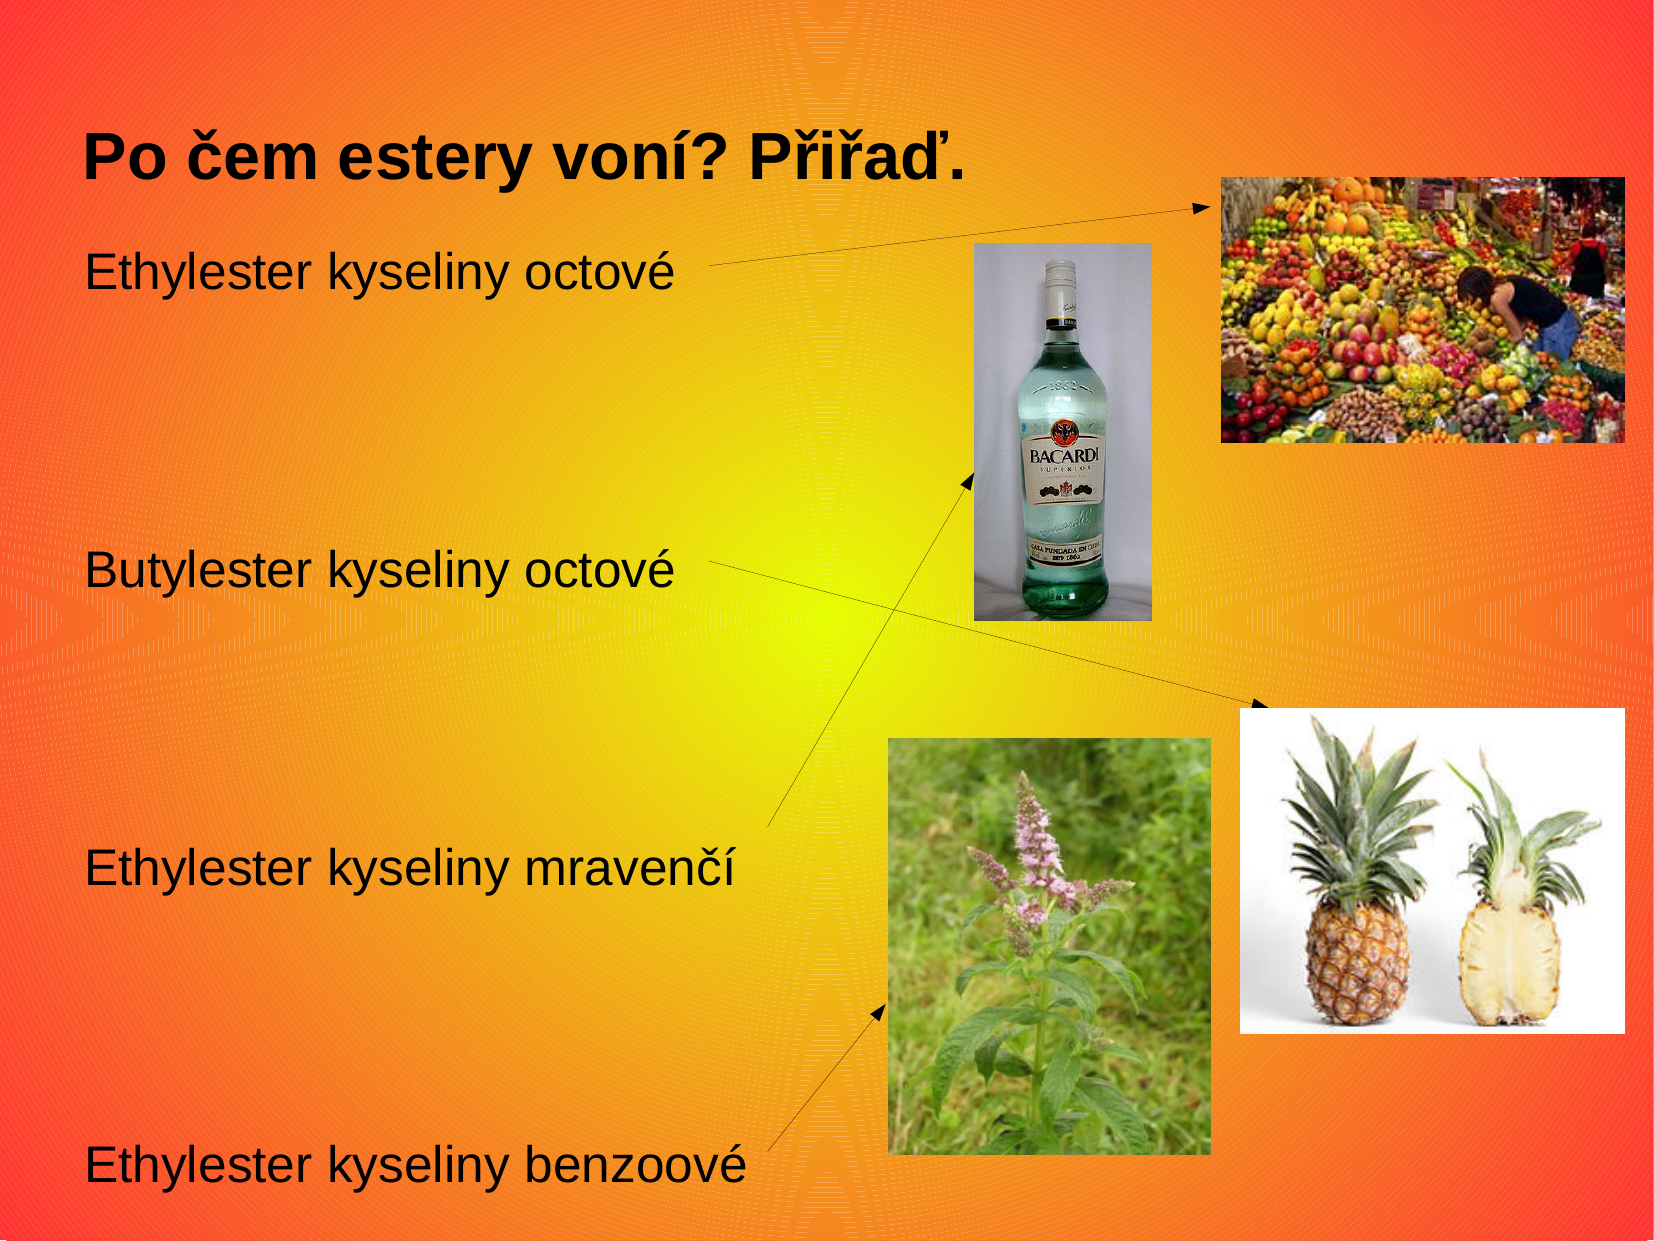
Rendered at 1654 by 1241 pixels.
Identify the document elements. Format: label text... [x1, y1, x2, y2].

title Po čem estery voní? Přiřaď. [82, 49, 1571, 226]
list Ethylester kyseliny octové Butylester kyseliny octové Ethylester kyseliny mravenčí Ethylester kyseliny benzoové [0, 226, 1571, 1201]
picture [888, 738, 1211, 1155]
picture [1221, 177, 1625, 443]
picture [1240, 708, 1625, 1034]
